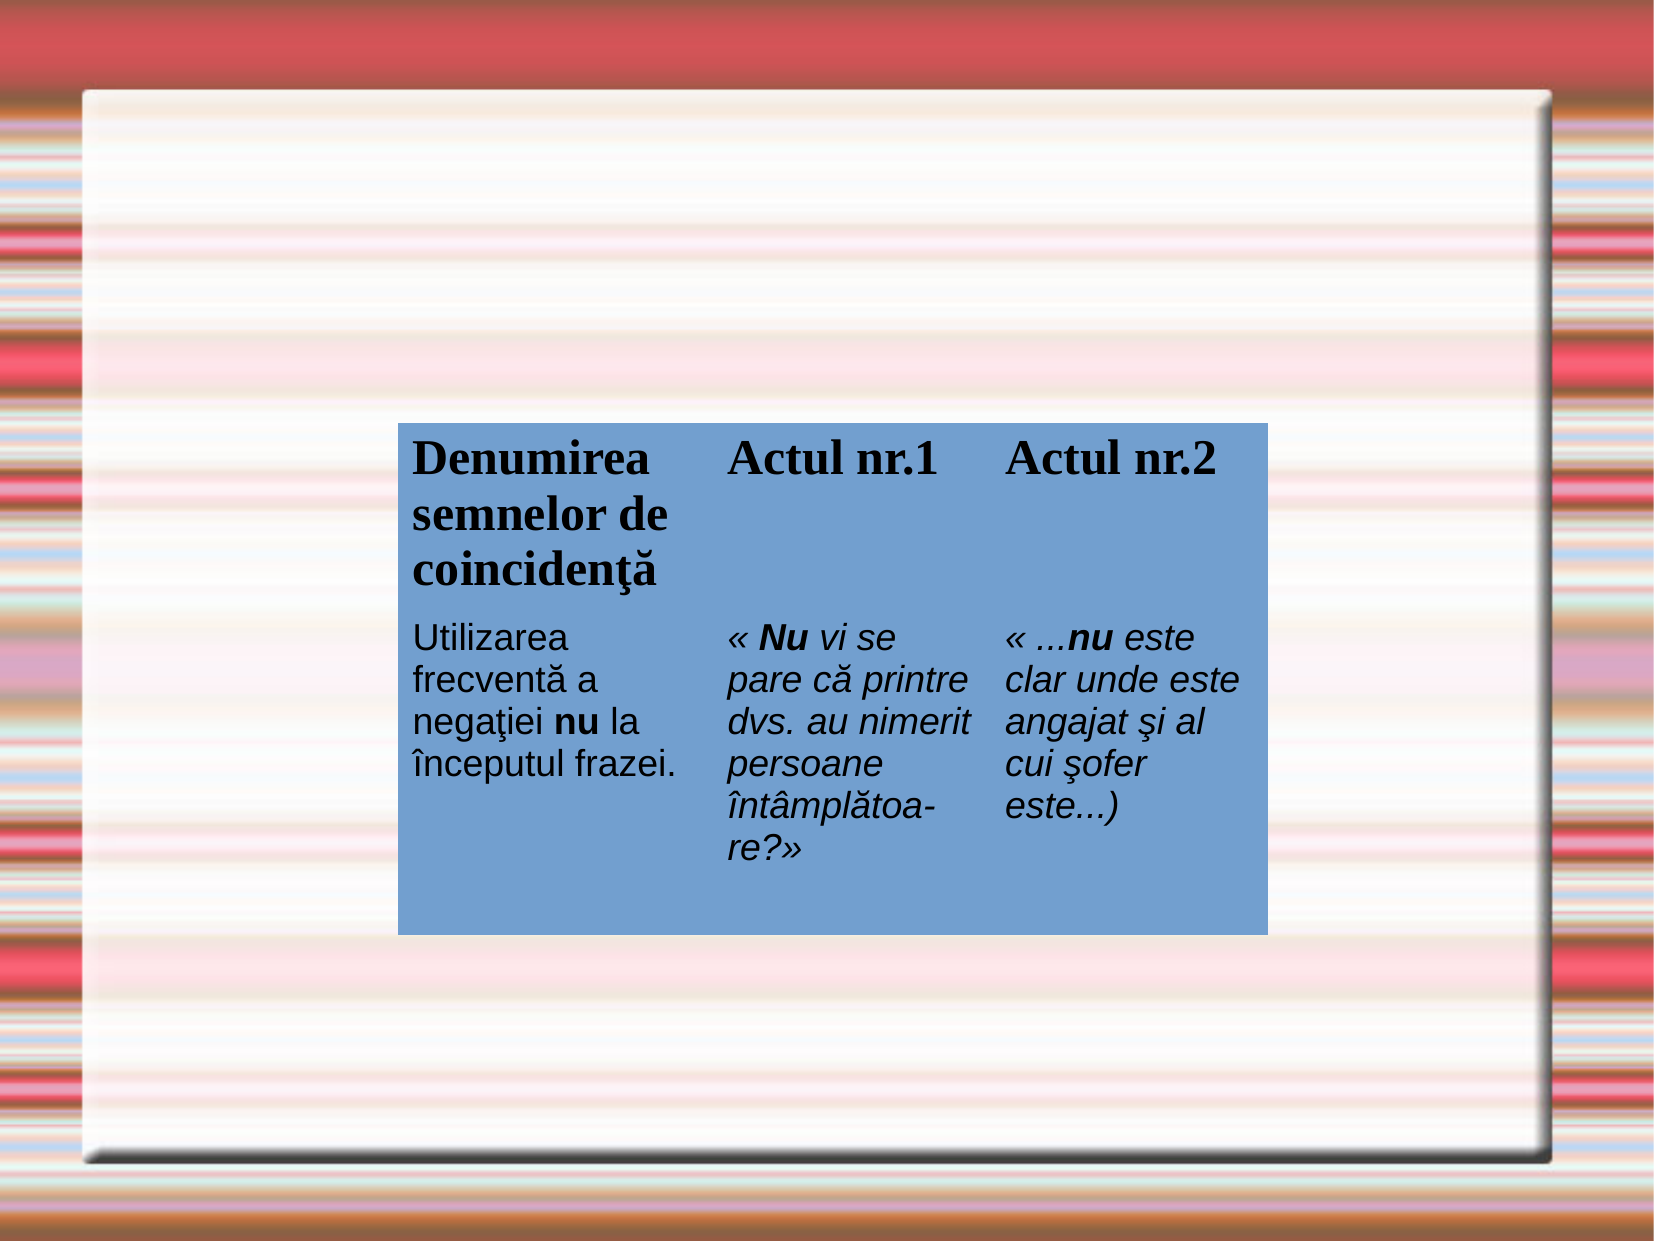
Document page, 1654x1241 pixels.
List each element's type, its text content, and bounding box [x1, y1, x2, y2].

table_cell « Nu vi se pare că printre dvs. au nimerit persoane întâmplătoa-re?» [713, 609, 990, 935]
table_header Actul nr.2 [990, 423, 1268, 609]
table_cell « ...nu este clar unde este angajat şi al cui şofer este...) [990, 609, 1268, 935]
table_header Actul nr.1 [713, 423, 990, 609]
table_header Denumirea semnelor de coincidenţă [398, 423, 713, 609]
table_cell Utilizarea frecventă a negaţiei nu la începutul frazei. [398, 609, 713, 935]
